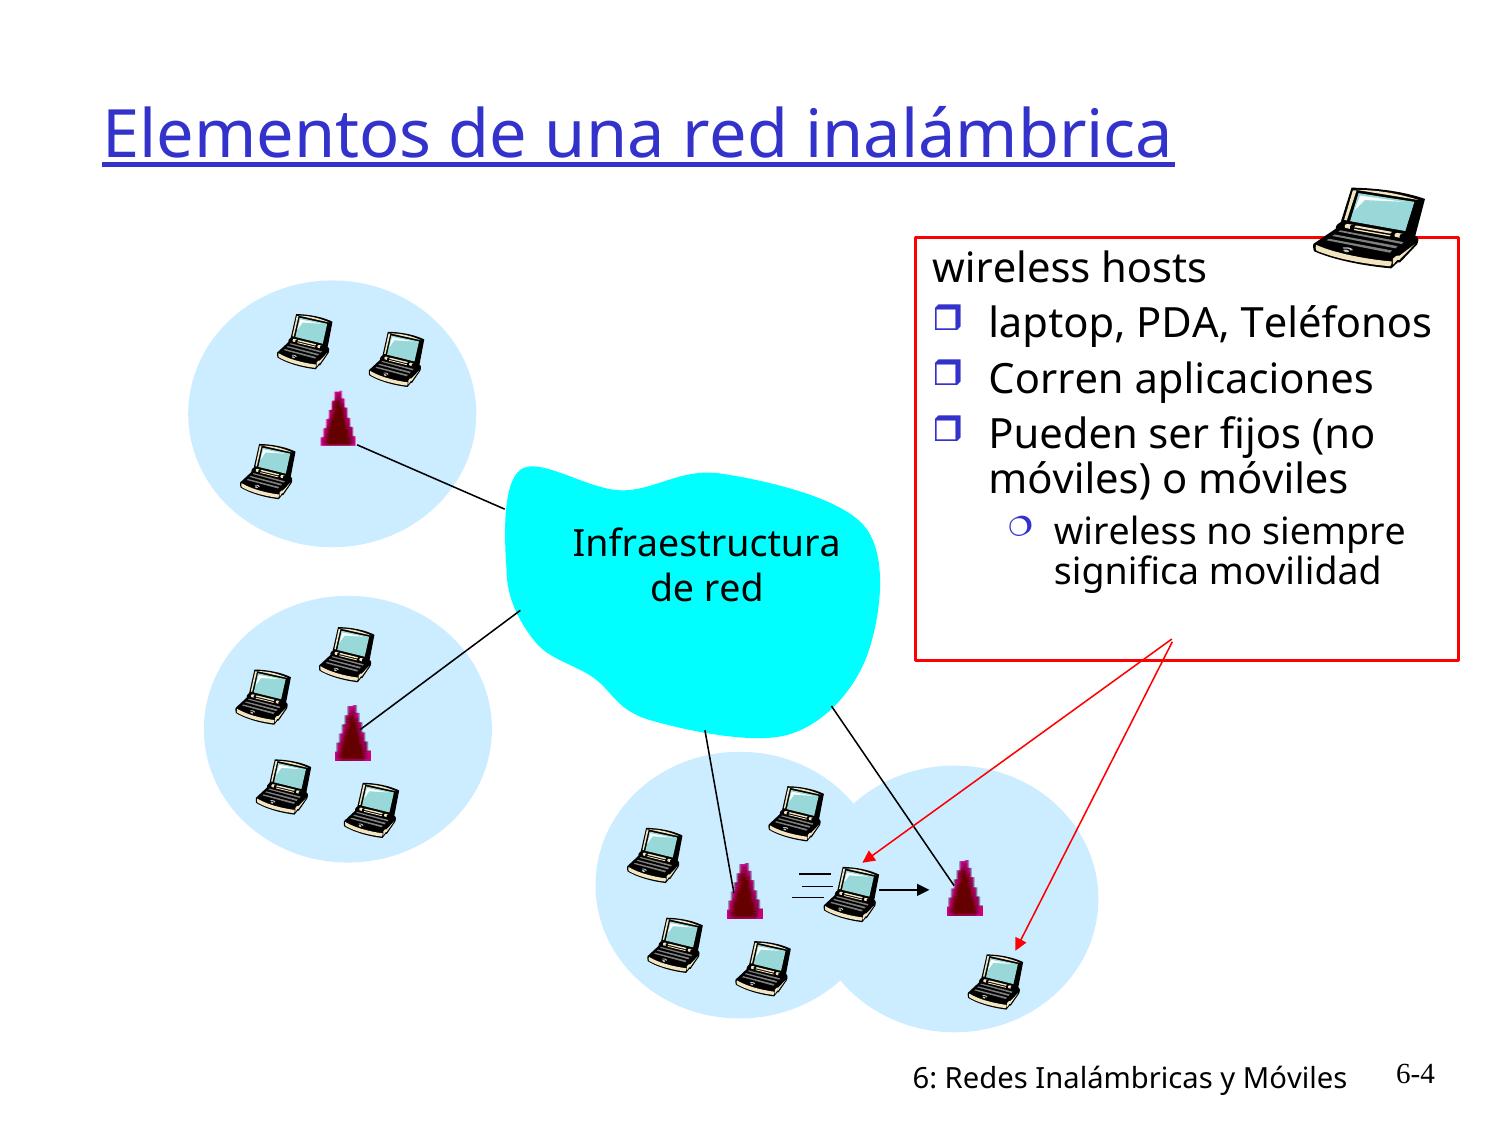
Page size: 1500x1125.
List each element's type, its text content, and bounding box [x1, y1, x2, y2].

picture [758, 766, 824, 842]
picture [225, 649, 291, 725]
text_box [595, 751, 1099, 1033]
text_box Infraestructura de red [557, 510, 856, 617]
picture [320, 390, 356, 446]
title Elementos de una red inalámbrica [87, 37, 1363, 225]
picture [957, 934, 1024, 1010]
picture [616, 808, 683, 884]
picture [333, 762, 400, 838]
picture [813, 847, 880, 923]
picture [229, 424, 296, 500]
picture [266, 294, 333, 370]
picture [637, 897, 703, 973]
text_box [188, 280, 477, 548]
picture [1312, 187, 1426, 269]
text_box [885, 765, 989, 824]
picture [727, 863, 763, 920]
picture [725, 921, 791, 997]
text_box [505, 466, 881, 739]
text_box [203, 595, 492, 863]
picture [335, 705, 371, 761]
picture [308, 607, 375, 683]
text_box wireless hosts laptop, PDA, Teléfonos Corren aplicaciones Pueden ser fijos (no móviles) o móviles wireless no siempre significa movilidad [915, 237, 1459, 661]
picture [245, 739, 312, 815]
picture [947, 860, 983, 916]
picture [358, 311, 425, 387]
